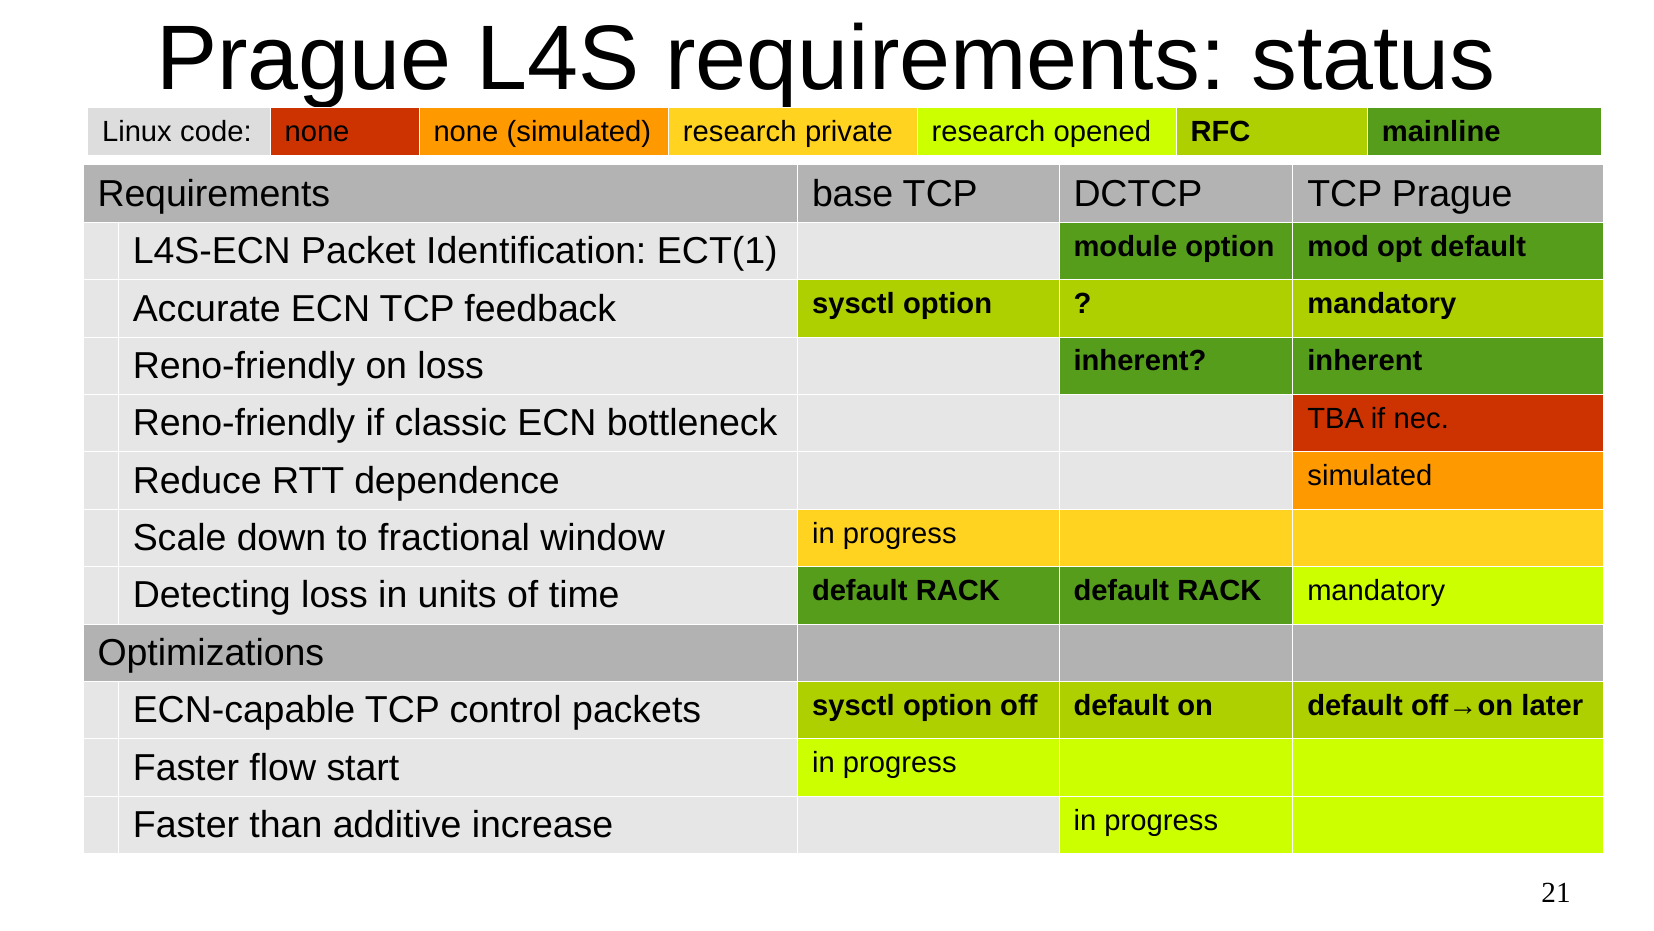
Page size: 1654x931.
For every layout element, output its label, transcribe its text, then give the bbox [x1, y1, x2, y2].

table_cell [1293, 797, 1603, 853]
table_header TCP Prague [1293, 165, 1603, 222]
table_header none [271, 108, 419, 155]
table_cell Scale down to fractional window [119, 510, 797, 566]
table_cell inherent? [1060, 338, 1292, 394]
table_cell [84, 682, 118, 738]
table_cell Faster than additive increase [119, 797, 797, 853]
table_cell Accurate ECN TCP feedback [119, 280, 797, 337]
table_header research opened [918, 108, 1176, 155]
table_cell L4S-ECN Packet Identification: ECT(1) [119, 223, 797, 279]
table_cell ECN-capable TCP control packets [119, 682, 797, 738]
table_cell [1060, 452, 1292, 509]
table_header base TCP [798, 165, 1059, 222]
table_cell [1060, 625, 1292, 681]
table_cell in progress [1060, 797, 1292, 853]
table_cell mod opt default [1293, 223, 1603, 279]
table_cell Reno-friendly on loss [119, 338, 797, 394]
table_cell [84, 452, 118, 509]
table_cell [1060, 739, 1292, 796]
table_cell [798, 452, 1059, 509]
table_header DCTCP [1060, 165, 1292, 222]
table_cell inherent [1293, 338, 1603, 394]
table_cell [1293, 625, 1603, 681]
table_cell in progress [798, 510, 1059, 566]
table_cell [798, 797, 1059, 853]
table_cell mandatory [1293, 280, 1603, 337]
table_cell [84, 510, 118, 566]
table_cell [84, 739, 118, 796]
table_header none (simulated) [420, 108, 668, 155]
table_cell module option [1060, 223, 1292, 279]
table_cell [1293, 510, 1603, 566]
table_header mainline [1368, 108, 1601, 155]
table_cell [798, 338, 1059, 394]
table_cell Reduce RTT dependence [119, 452, 797, 509]
table_cell Detecting loss in units of time [119, 567, 797, 624]
title Prague L4S requirements: status [82, 6, 1571, 110]
table_cell Reno-friendly if classic ECN bottleneck [119, 395, 797, 451]
table_header Requirements [84, 165, 797, 222]
table_cell default off→on later [1293, 682, 1603, 738]
table_cell [84, 797, 118, 853]
table_cell [1060, 510, 1292, 566]
table_cell default RACK [1060, 567, 1292, 624]
table_cell [84, 395, 118, 451]
table_cell [798, 395, 1059, 451]
table_cell [84, 567, 118, 624]
table_cell sysctl option off [798, 682, 1059, 738]
table_cell Faster flow start [119, 739, 797, 796]
table_cell ? [1060, 280, 1292, 337]
table_cell [84, 223, 118, 279]
table_cell sysctl option [798, 280, 1059, 337]
table_cell [84, 280, 118, 337]
table_cell simulated [1293, 452, 1603, 509]
table_cell TBA if nec. [1293, 395, 1603, 451]
table_cell [84, 338, 118, 394]
table_header research private [669, 108, 917, 155]
table_cell Optimizations [84, 625, 797, 681]
table_cell [798, 223, 1059, 279]
table_cell [1293, 739, 1603, 796]
table_cell mandatory [1293, 567, 1603, 624]
table_cell default RACK [798, 567, 1059, 624]
table_cell default on [1060, 682, 1292, 738]
table_cell [1060, 395, 1292, 451]
table_cell [798, 625, 1059, 681]
table_cell in progress [798, 739, 1059, 796]
table_header Linux code: [88, 108, 270, 155]
table_header RFC [1177, 108, 1367, 155]
